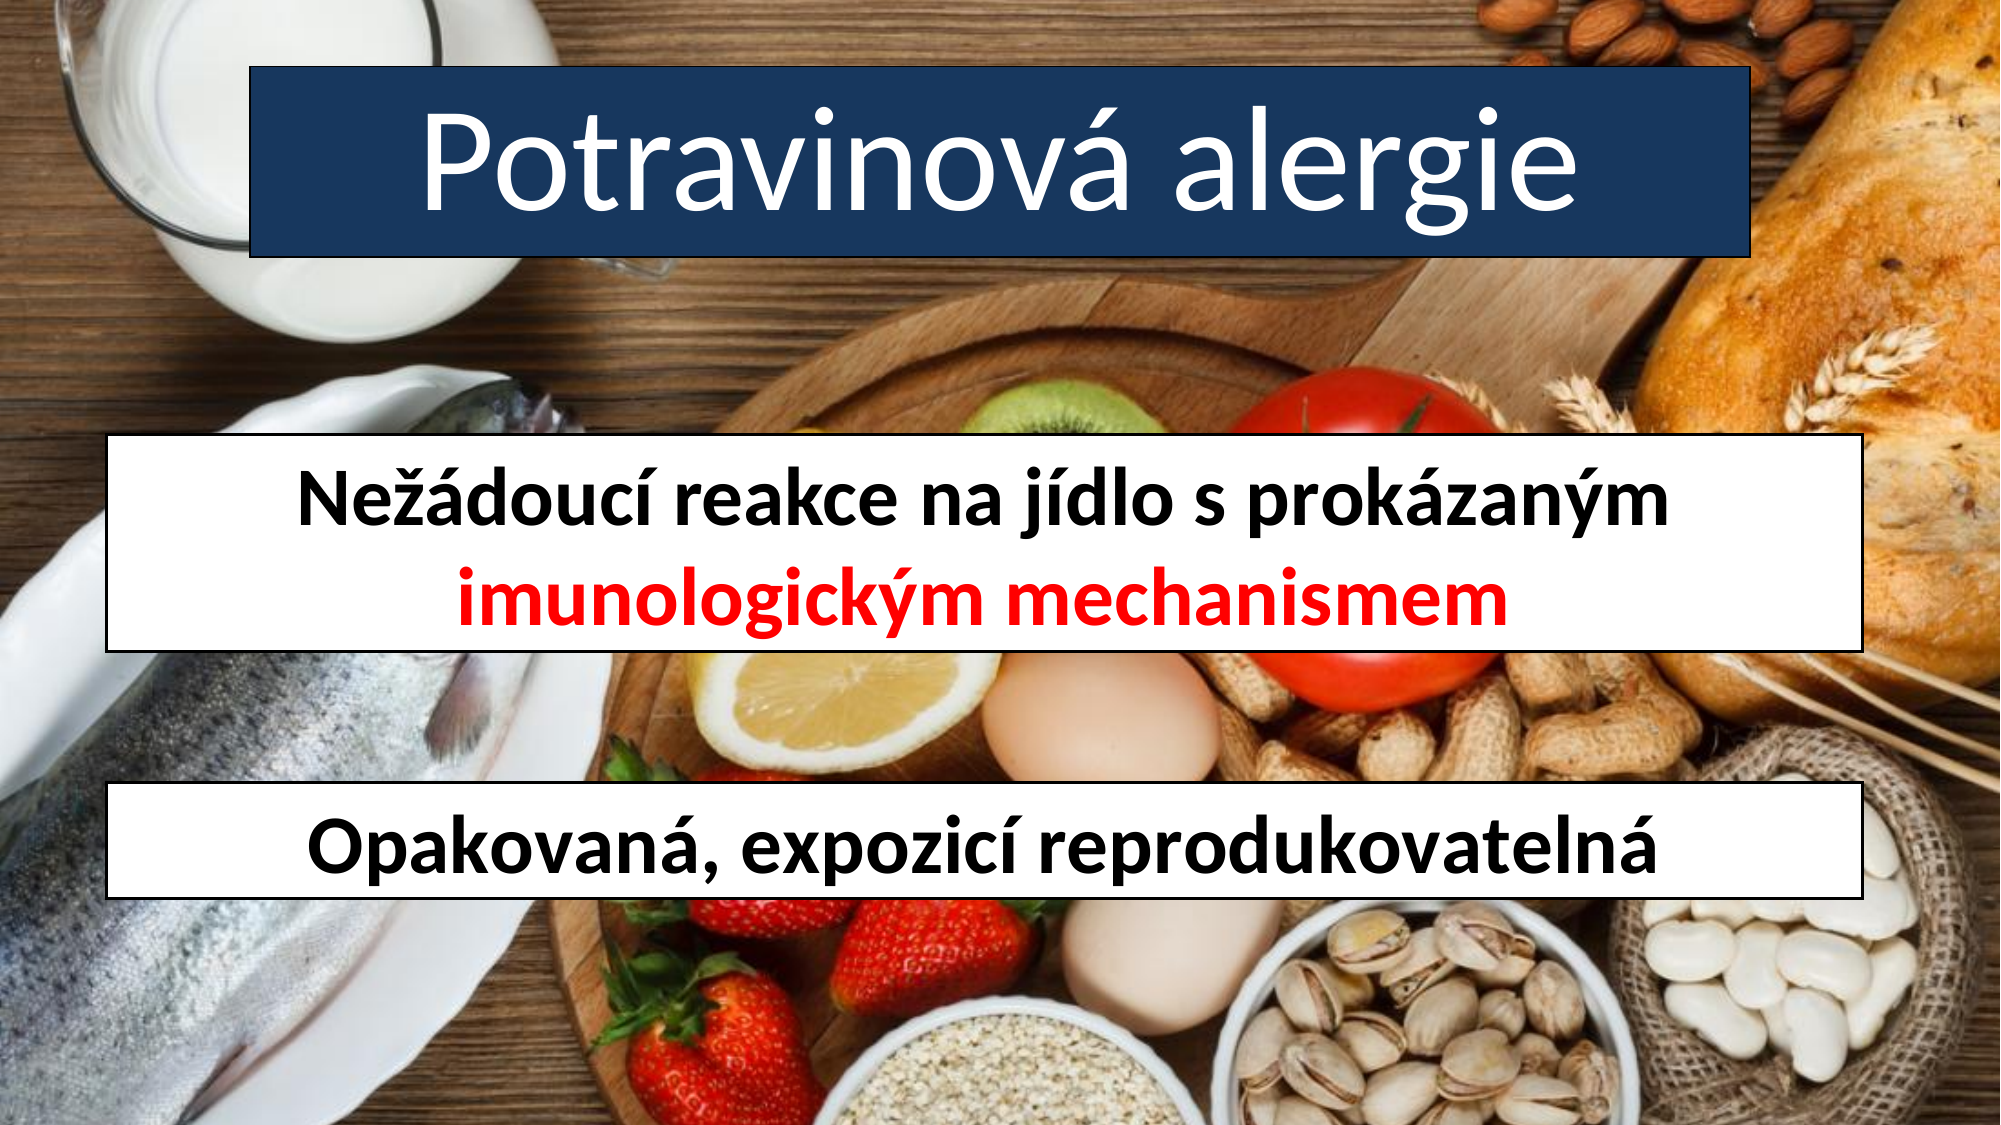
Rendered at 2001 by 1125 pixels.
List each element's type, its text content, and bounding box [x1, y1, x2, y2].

list [137, 299, 1863, 433]
list [137, 653, 1863, 781]
text_box Potravinová alergie [249, 66, 1750, 258]
text_box Opakovaná, expozicí reprodukovatelná [106, 782, 1863, 899]
picture [0, 0, 2000, 1125]
text_box Nežádoucí reakce na jídlo s prokázaným imunologickým mechanismem [106, 434, 1863, 652]
list [137, 900, 1863, 1014]
